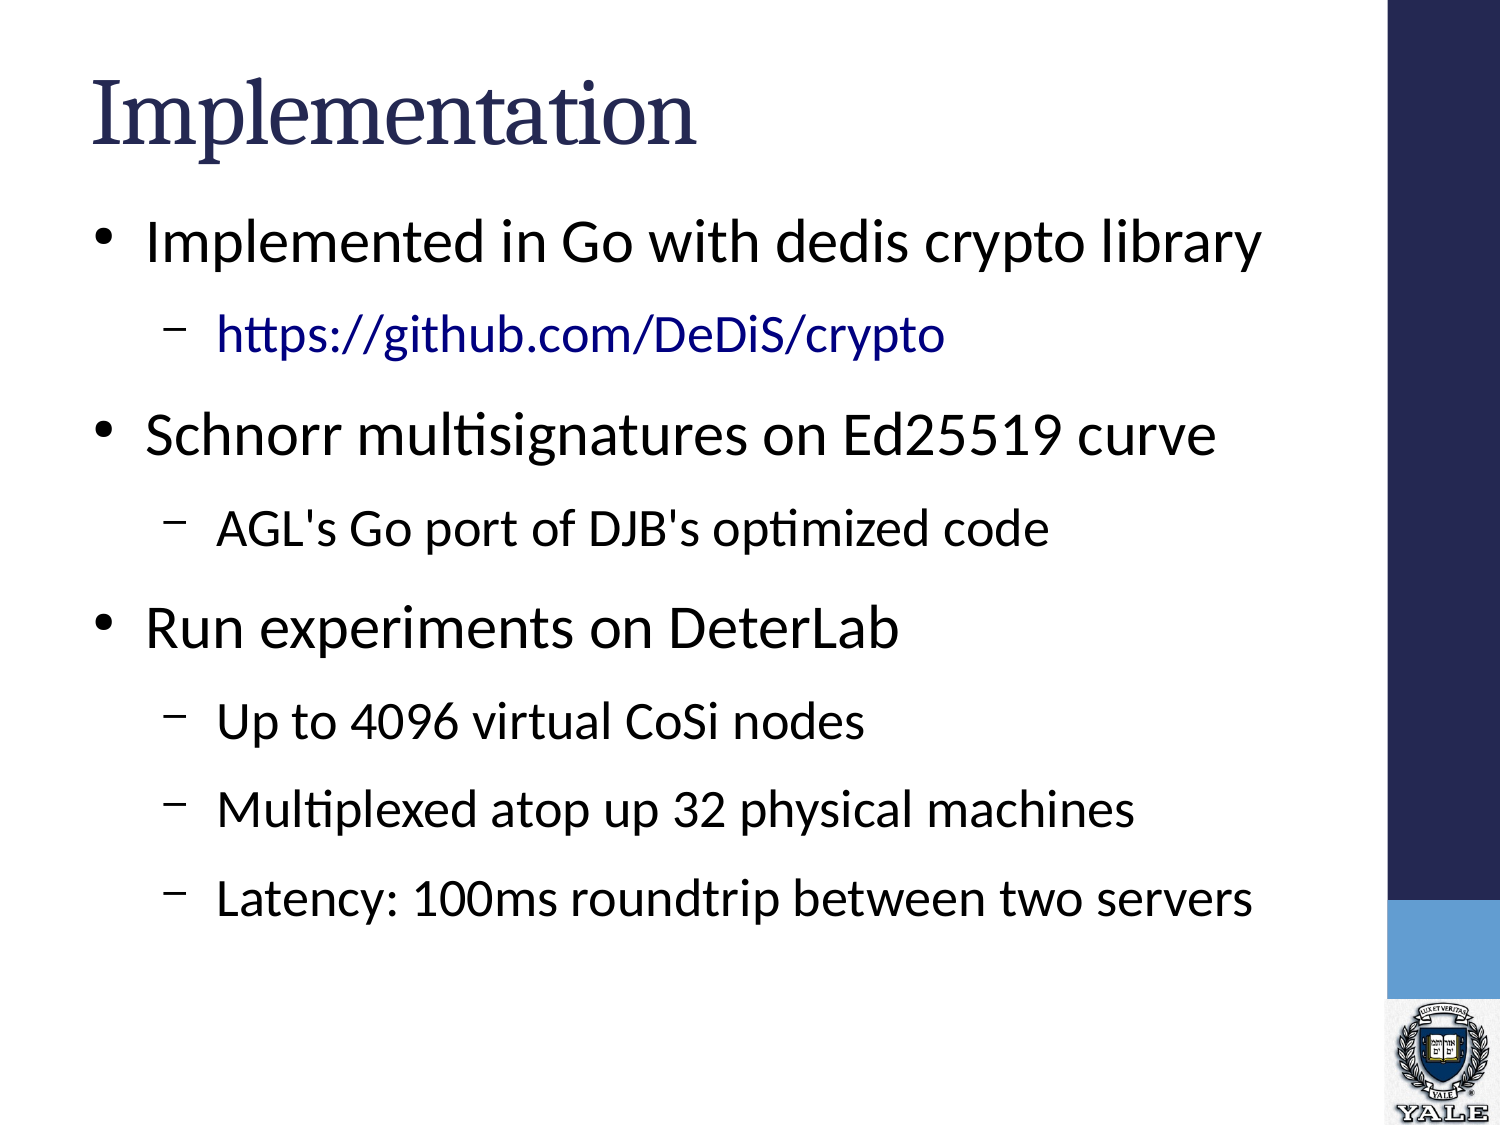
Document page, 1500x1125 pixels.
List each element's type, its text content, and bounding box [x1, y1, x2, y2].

picture [1384, 999, 1500, 1125]
title Implementation [75, 12, 1325, 200]
list Implemented in Go with dedis crypto library https://github.com/DeDiS/crypto Schnorr multisignatures on Ed25519 curve AGL's Go port of DJB's optimized code Run experiments on DeterLab Up to 4096 virtual CoSi nodes Multiplexed atop up 32 physical machines Latency: 100ms roundtrip between two servers [75, 200, 1325, 1063]
